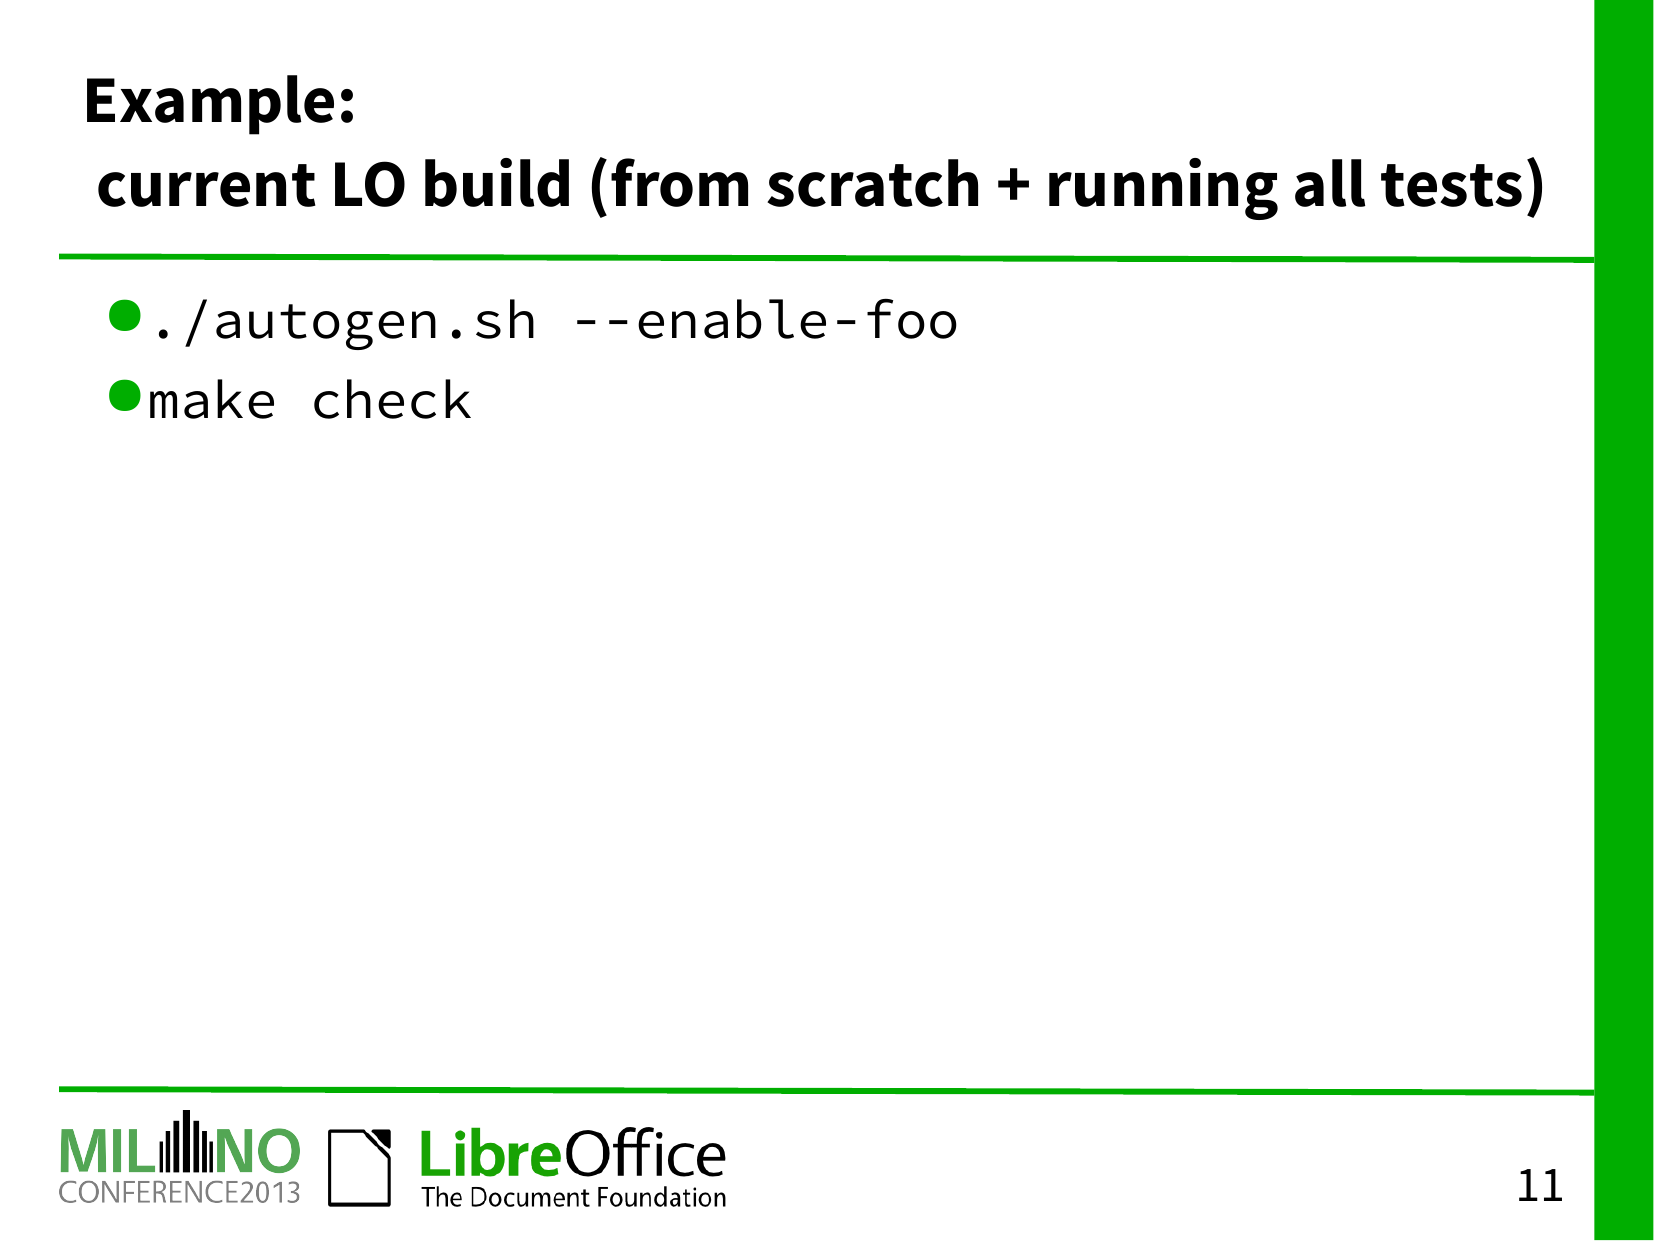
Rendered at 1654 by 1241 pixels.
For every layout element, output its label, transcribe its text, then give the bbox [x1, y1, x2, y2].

picture [59, 1093, 756, 1241]
title Example: current LO build (from scratch + running all tests) [47, 56, 1583, 225]
list ./autogen.sh --enable-foo make check [59, 284, 1595, 1004]
